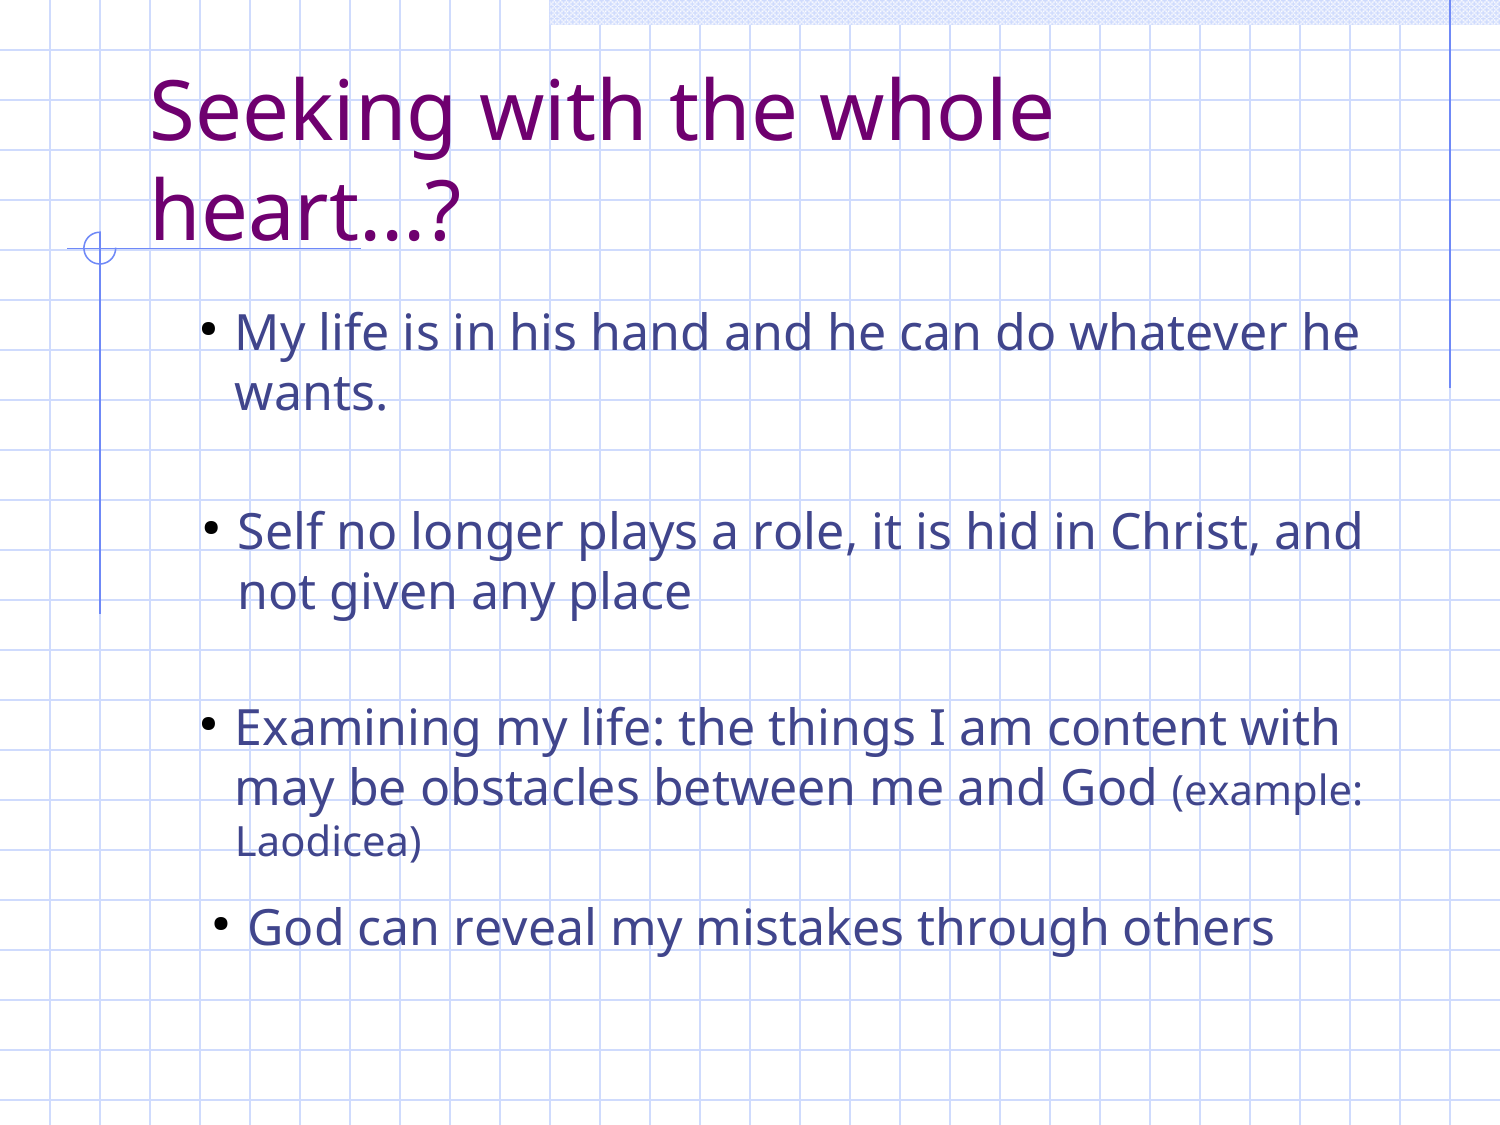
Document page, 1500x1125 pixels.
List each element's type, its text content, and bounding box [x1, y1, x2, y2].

picture [1451, 0, 1500, 25]
text_box Self no longer plays a role, it is hid in Christ, and not given any place [187, 491, 1401, 628]
text_box Examining my life: the things I am content with may be obstacles between me and God (example: Laodicea) [184, 687, 1401, 874]
picture [549, 0, 1449, 25]
text_box God can reveal my mistakes through others [197, 887, 1413, 963]
text_box My life is in his hand and he can do whatever he wants. [184, 292, 1401, 429]
title Seeking with the whole heart...? [135, 49, 1381, 238]
